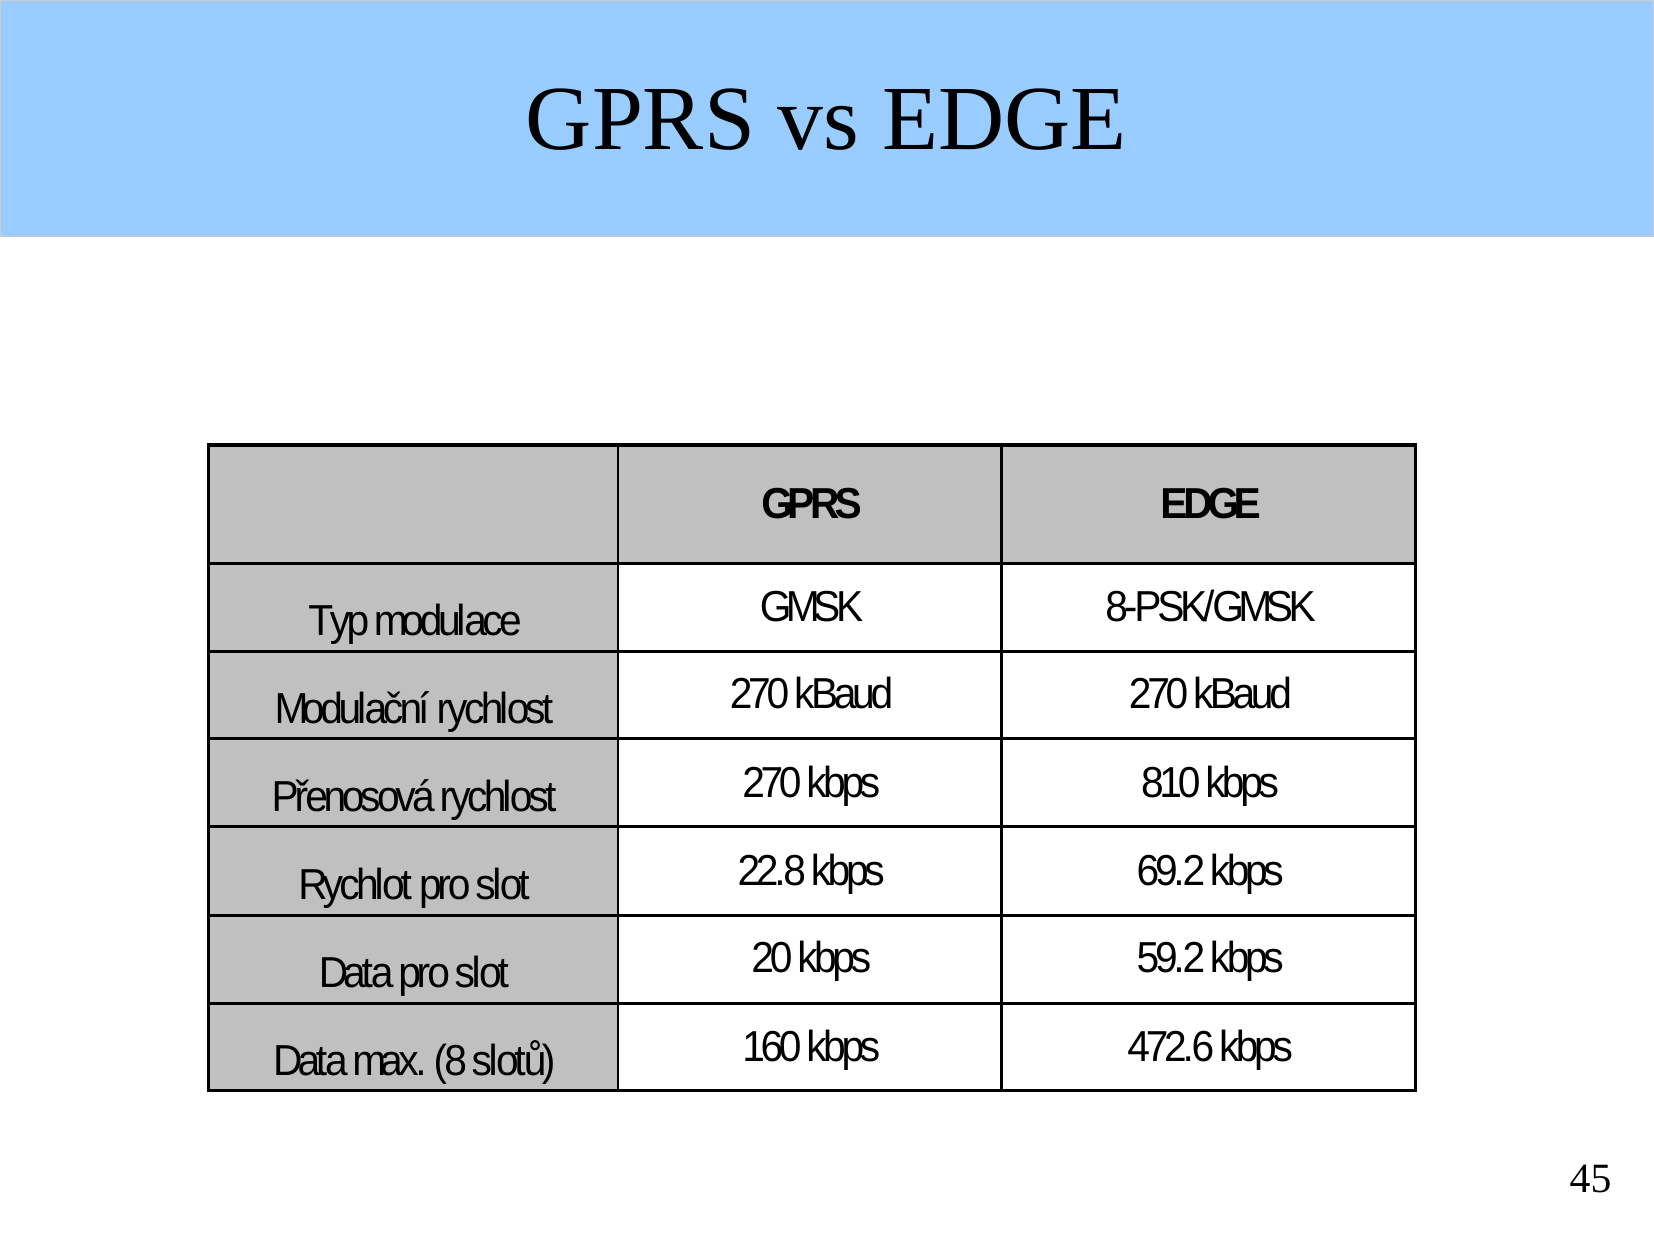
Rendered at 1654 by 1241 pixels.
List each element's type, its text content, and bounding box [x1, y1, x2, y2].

title GPRS vs EDGE [0, 0, 1654, 237]
chart [206, 442, 1418, 1093]
